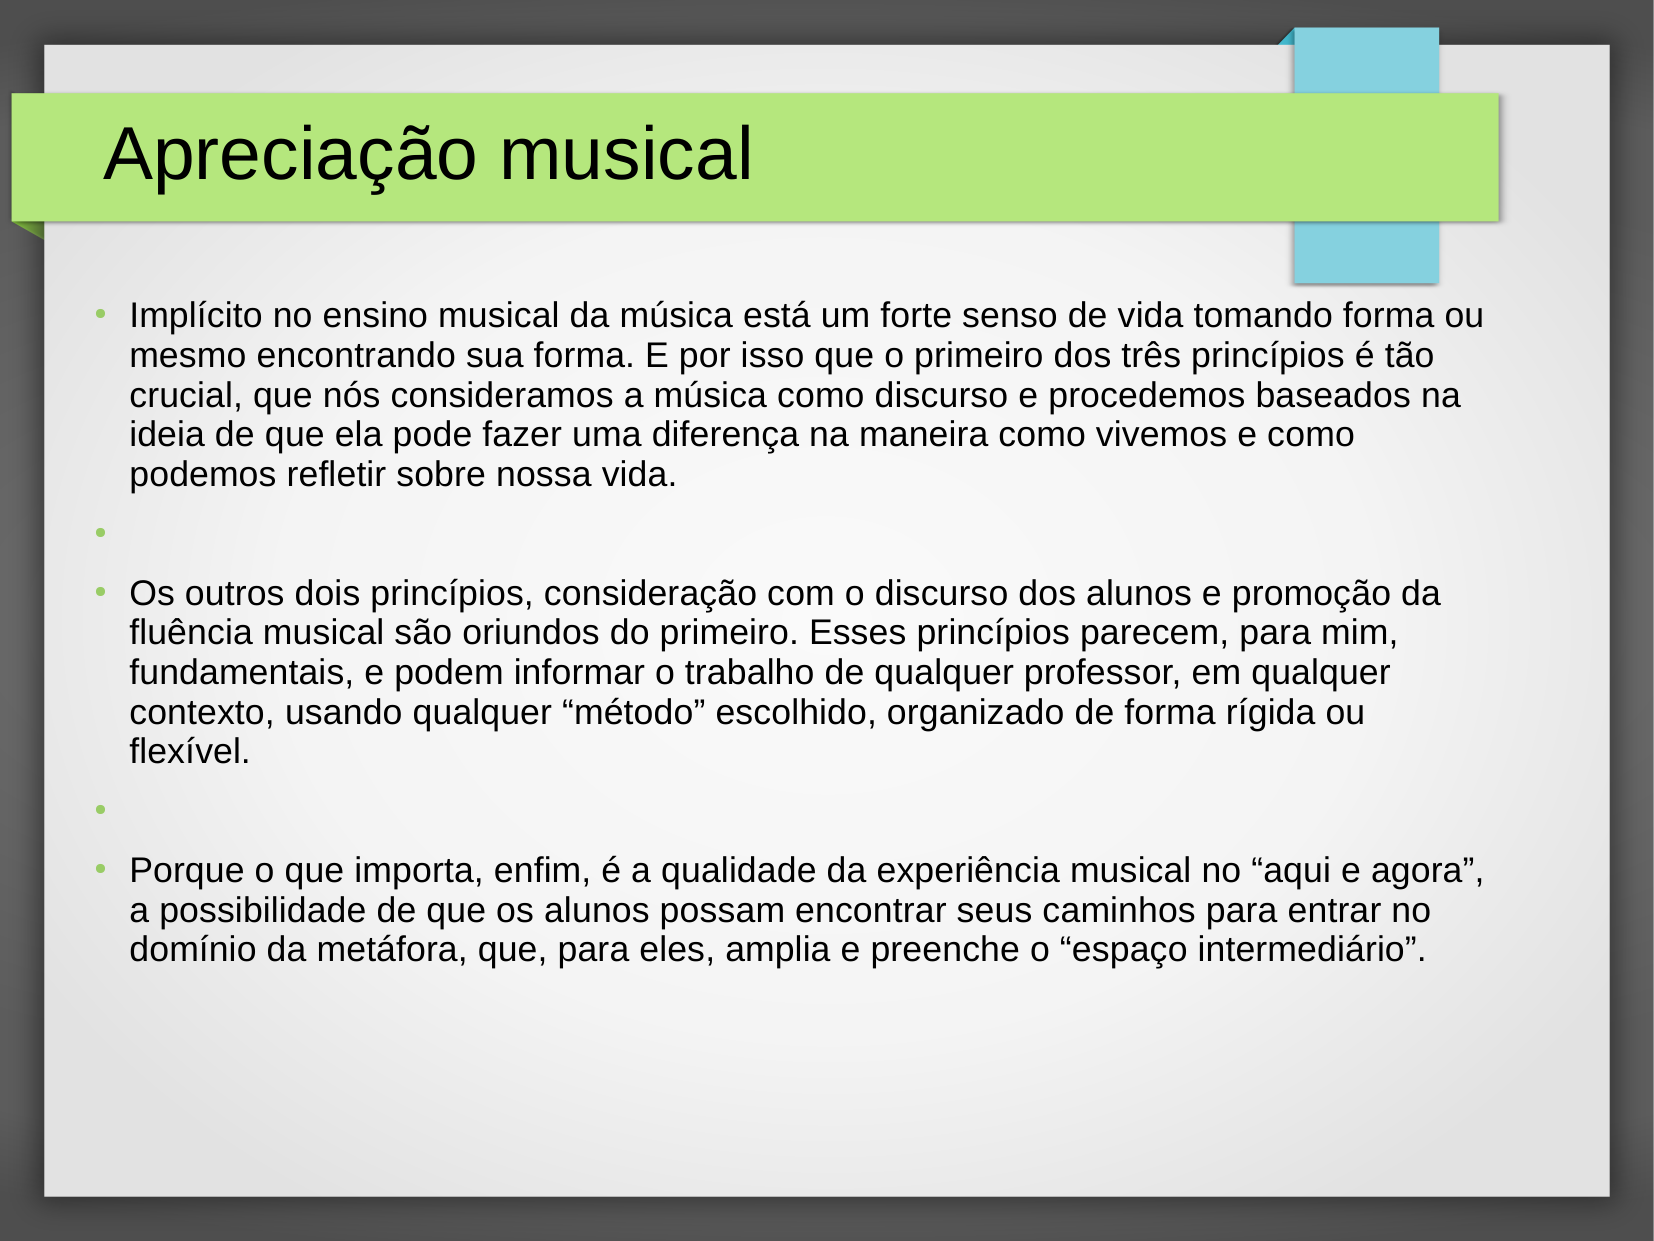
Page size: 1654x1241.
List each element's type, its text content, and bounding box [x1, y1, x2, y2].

picture [0, 0, 1654, 1241]
list Implícito no ensino musical da música está um forte senso de vida tomando forma ou mesmo encontrando sua forma. E por isso que o primeiro dos três princípios é tão crucial, que nós consideramos a música como discurso e procedemos baseados na ideia de que ela pode fazer uma diferença na maneira como vivemos e como podemos refletir sobre nossa vida. Os outros dois princípios, consideração com o discurso dos alunos e promoção da fluência musical são oriundos do primeiro. Esses princípios parecem, para mim, fundamentais, e podem informar o trabalho de qualquer professor, em qualquer contexto, usando qualquer “método” escolhido, organizado de forma rígida ou flexível. Porque o que importa, enfim, é a qualidade da experiência musical no “aqui e agora”, a possibilidade de que os alunos possam encontrar seus caminhos para entrar no domínio da metáfora, que, para eles, amplia e preenche o “espaço intermediário”. [82, 295, 1501, 1015]
title Apreciação musical [82, 94, 1264, 213]
